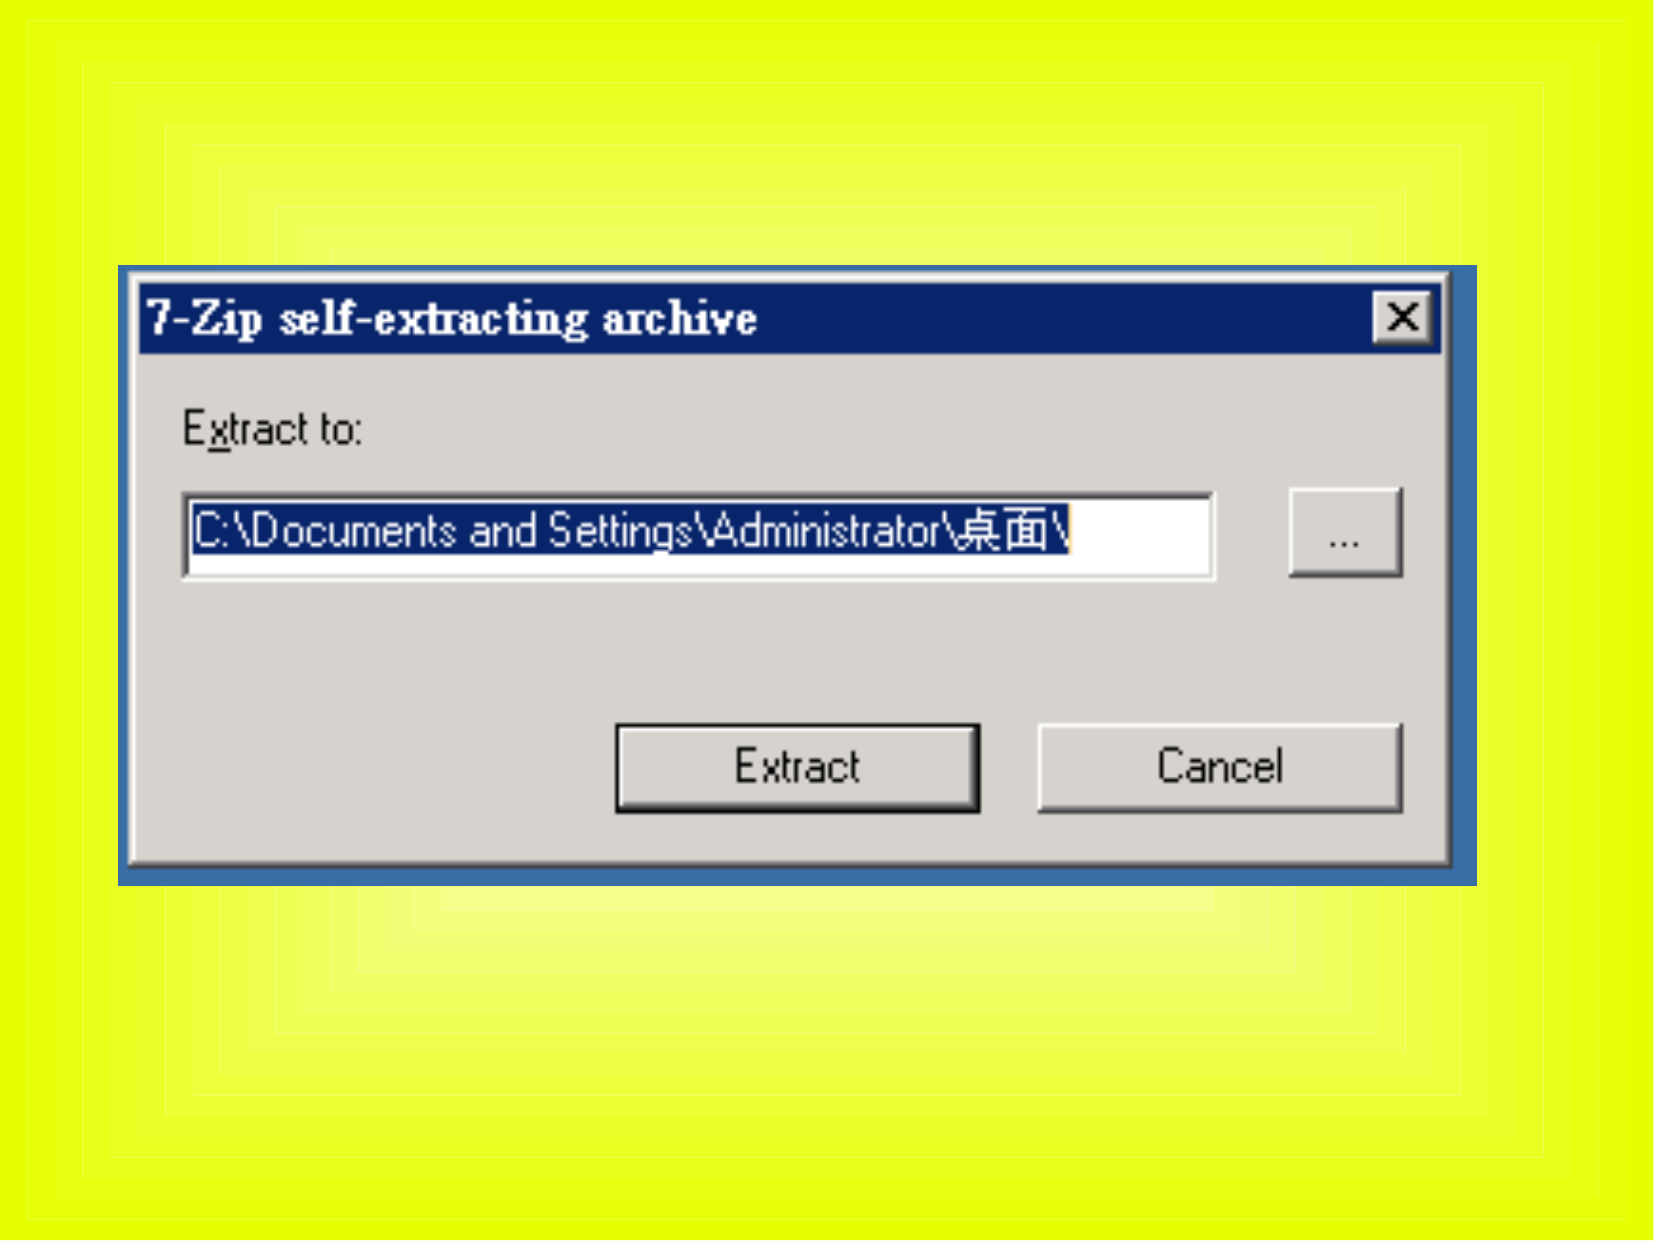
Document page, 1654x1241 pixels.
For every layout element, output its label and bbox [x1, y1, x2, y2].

picture [118, 265, 1477, 886]
